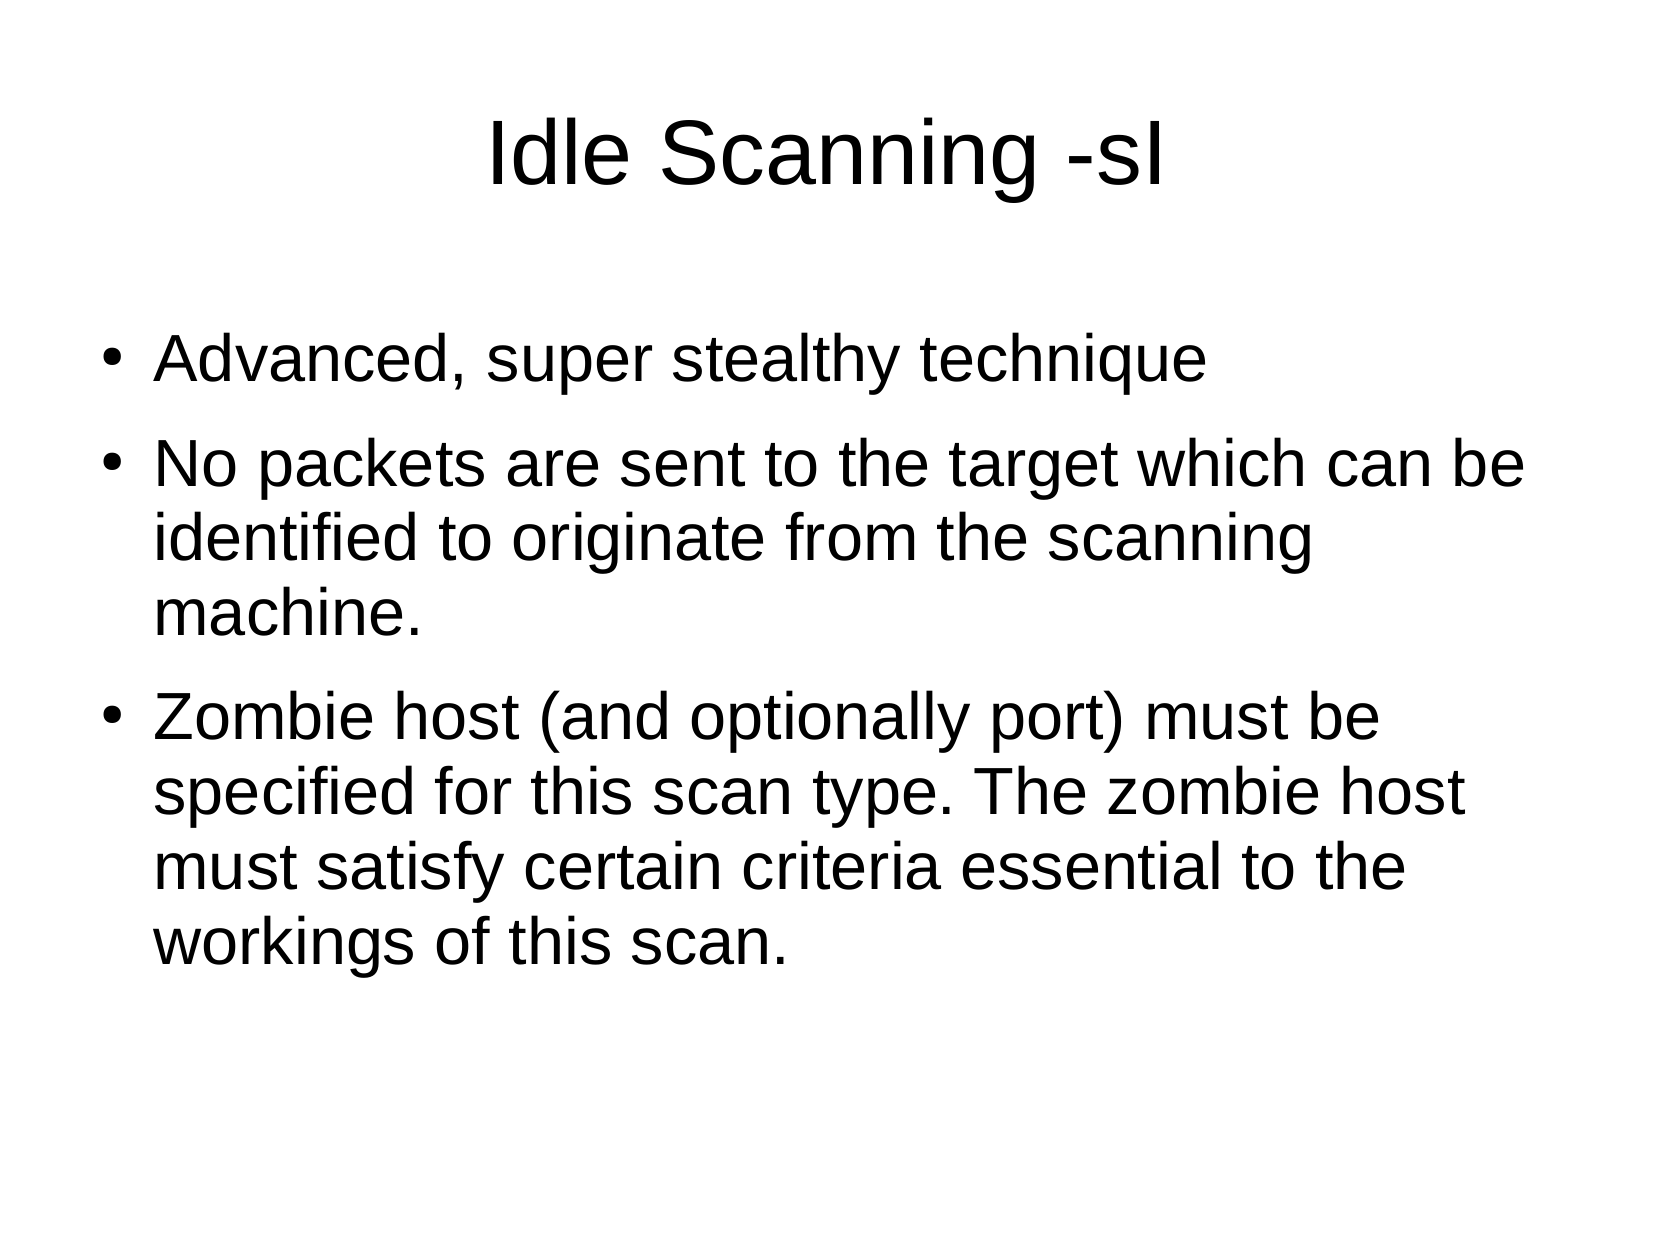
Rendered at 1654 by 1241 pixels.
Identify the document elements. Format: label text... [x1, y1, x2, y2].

title Idle Scanning -sI [82, 49, 1571, 257]
list Advanced, super stealthy technique No packets are sent to the target which can be identified to originate from the scanning machine. Zombie host (and optionally port) must be specified for this scan type. The zombie host must satisfy certain criteria essential to the workings of this scan. [82, 290, 1571, 1010]
